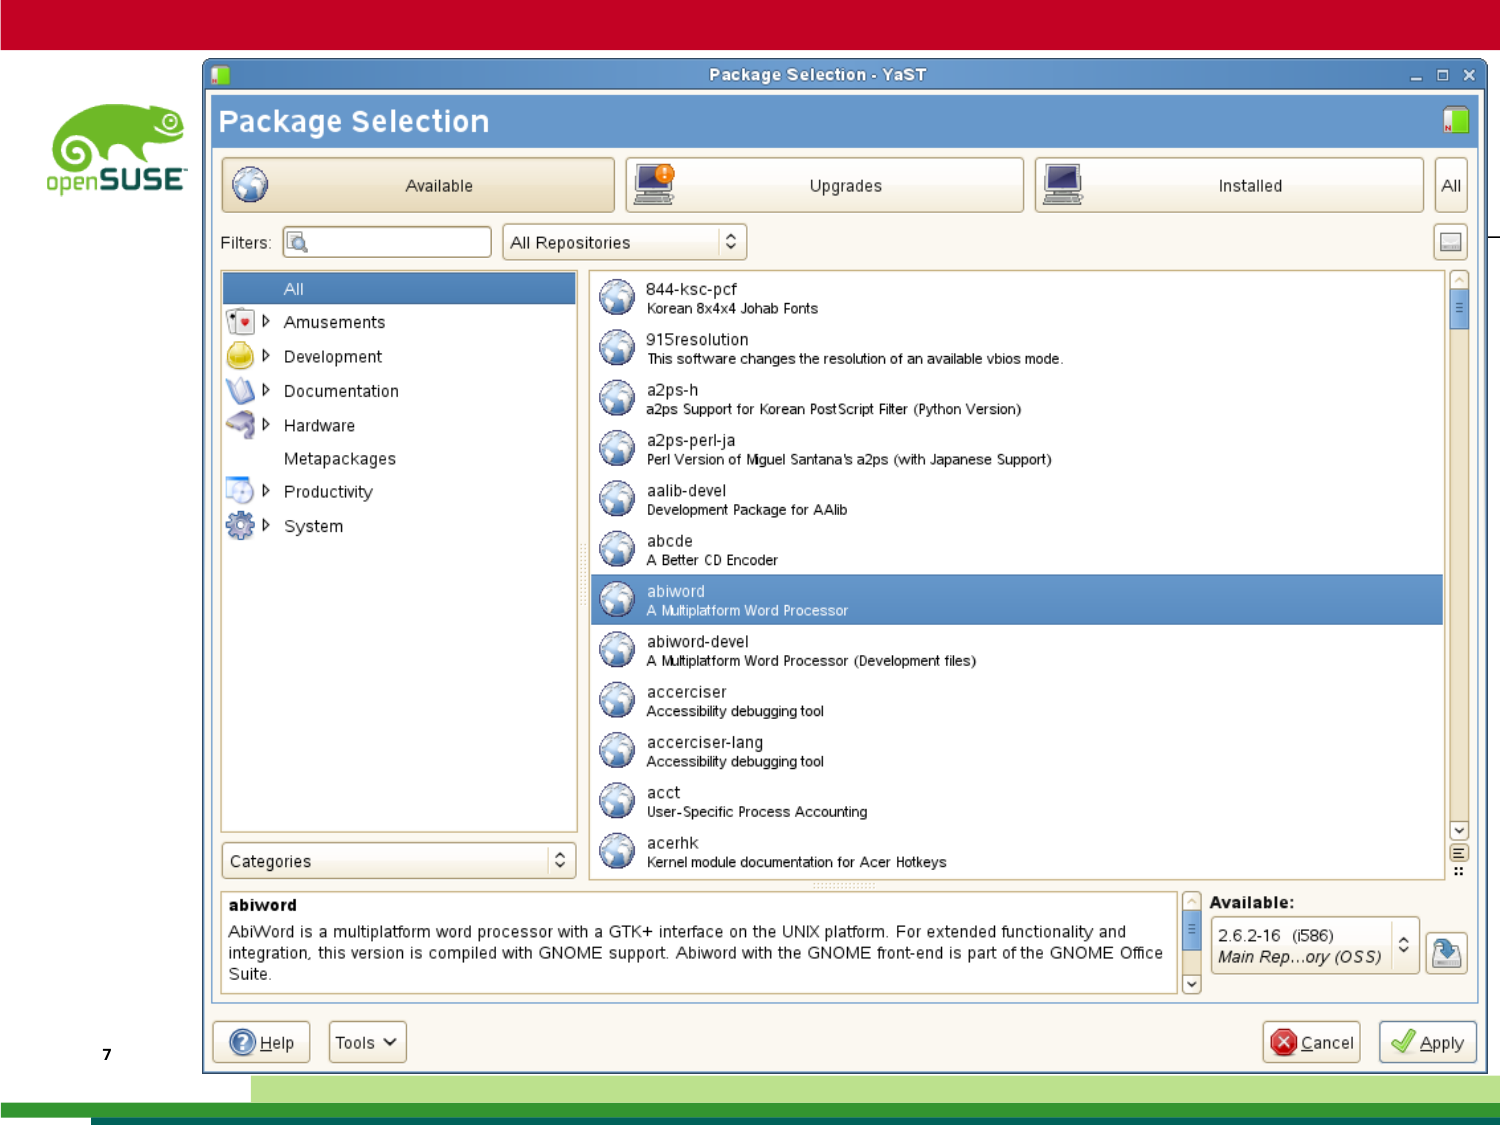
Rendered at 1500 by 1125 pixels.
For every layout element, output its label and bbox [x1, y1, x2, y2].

picture [47, 104, 188, 197]
picture [202, 58, 1488, 1074]
